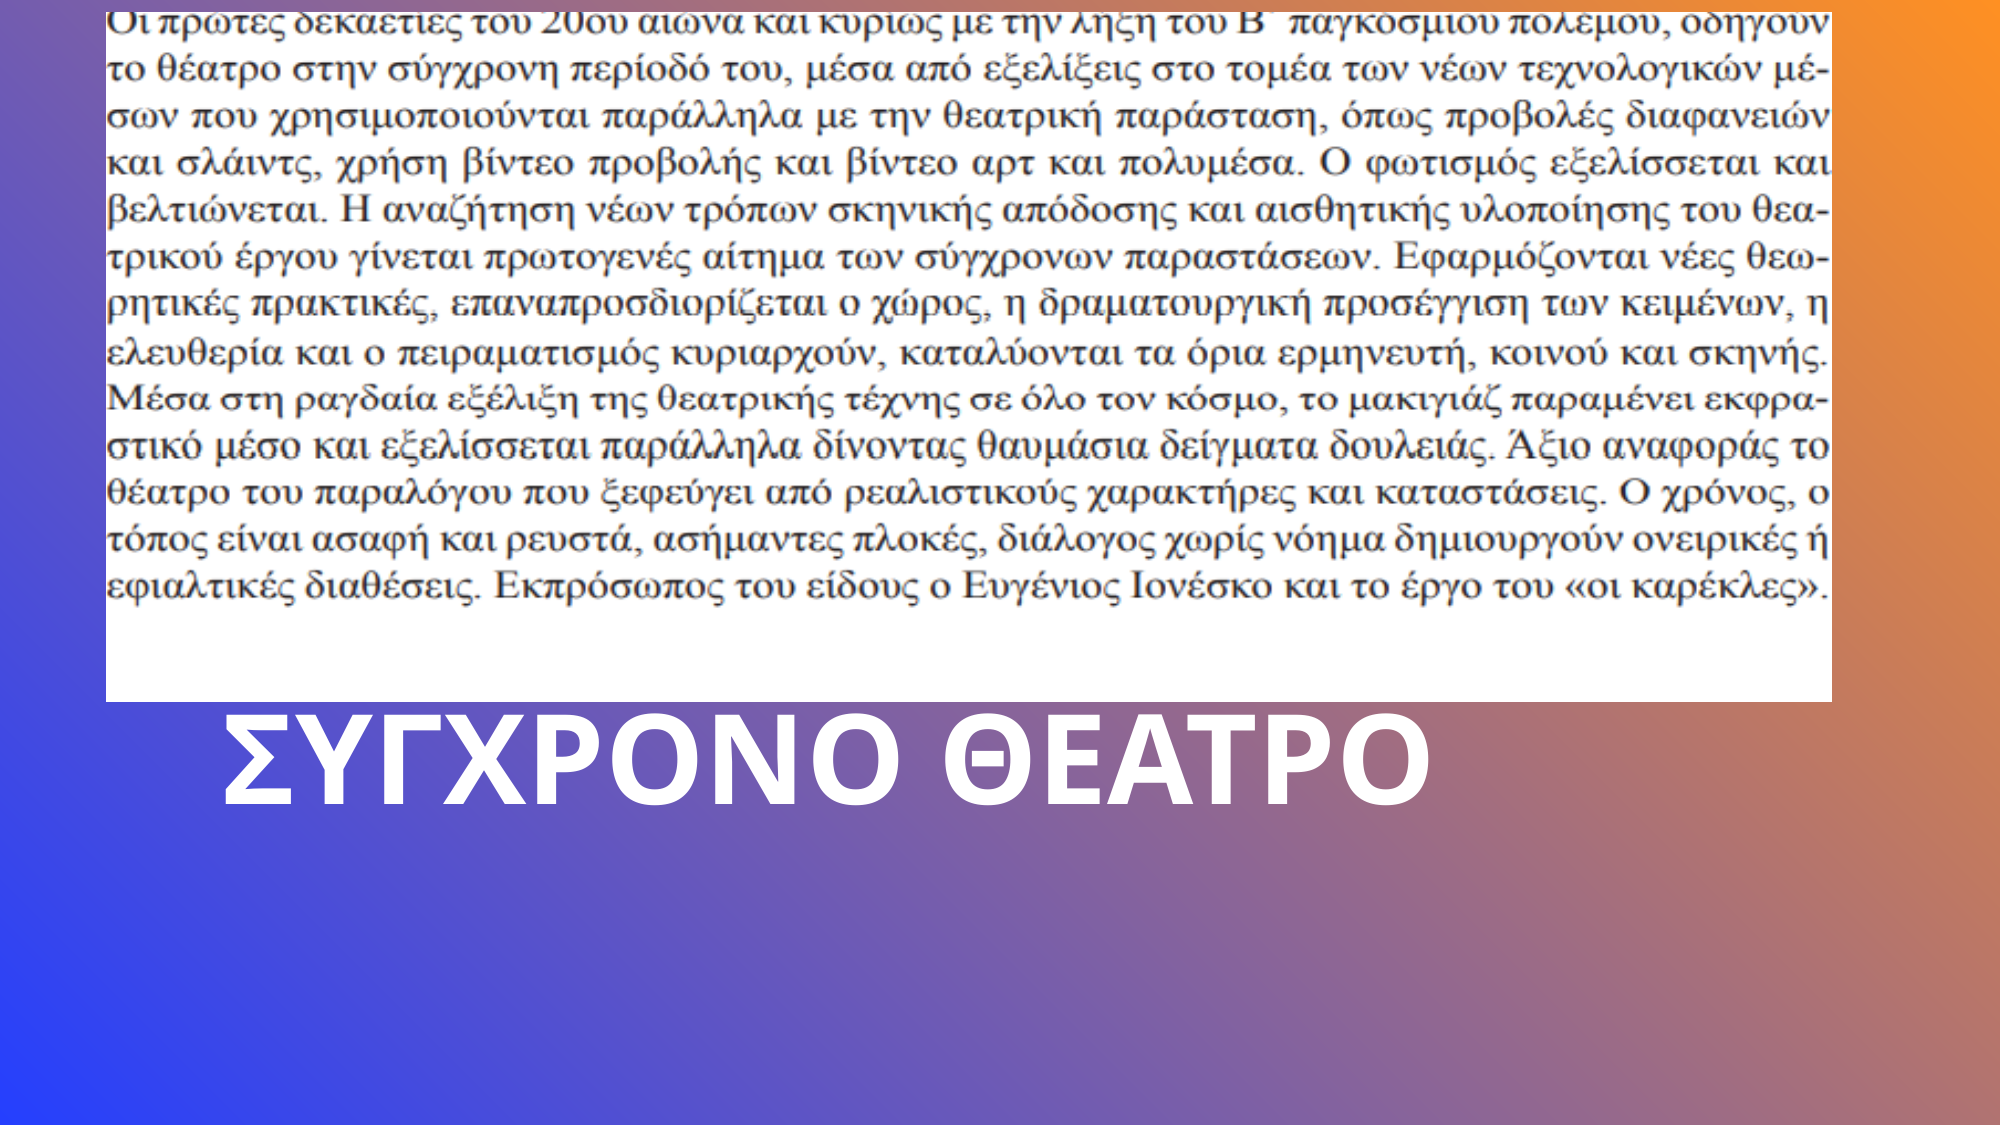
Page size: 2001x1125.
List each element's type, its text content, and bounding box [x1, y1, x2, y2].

picture [106, 12, 1832, 702]
text_box [0, 0, 2000, 1125]
title ΣΥΓΧΡΟΝΟ ΘΕΑΤΡΟ [206, 702, 1794, 840]
